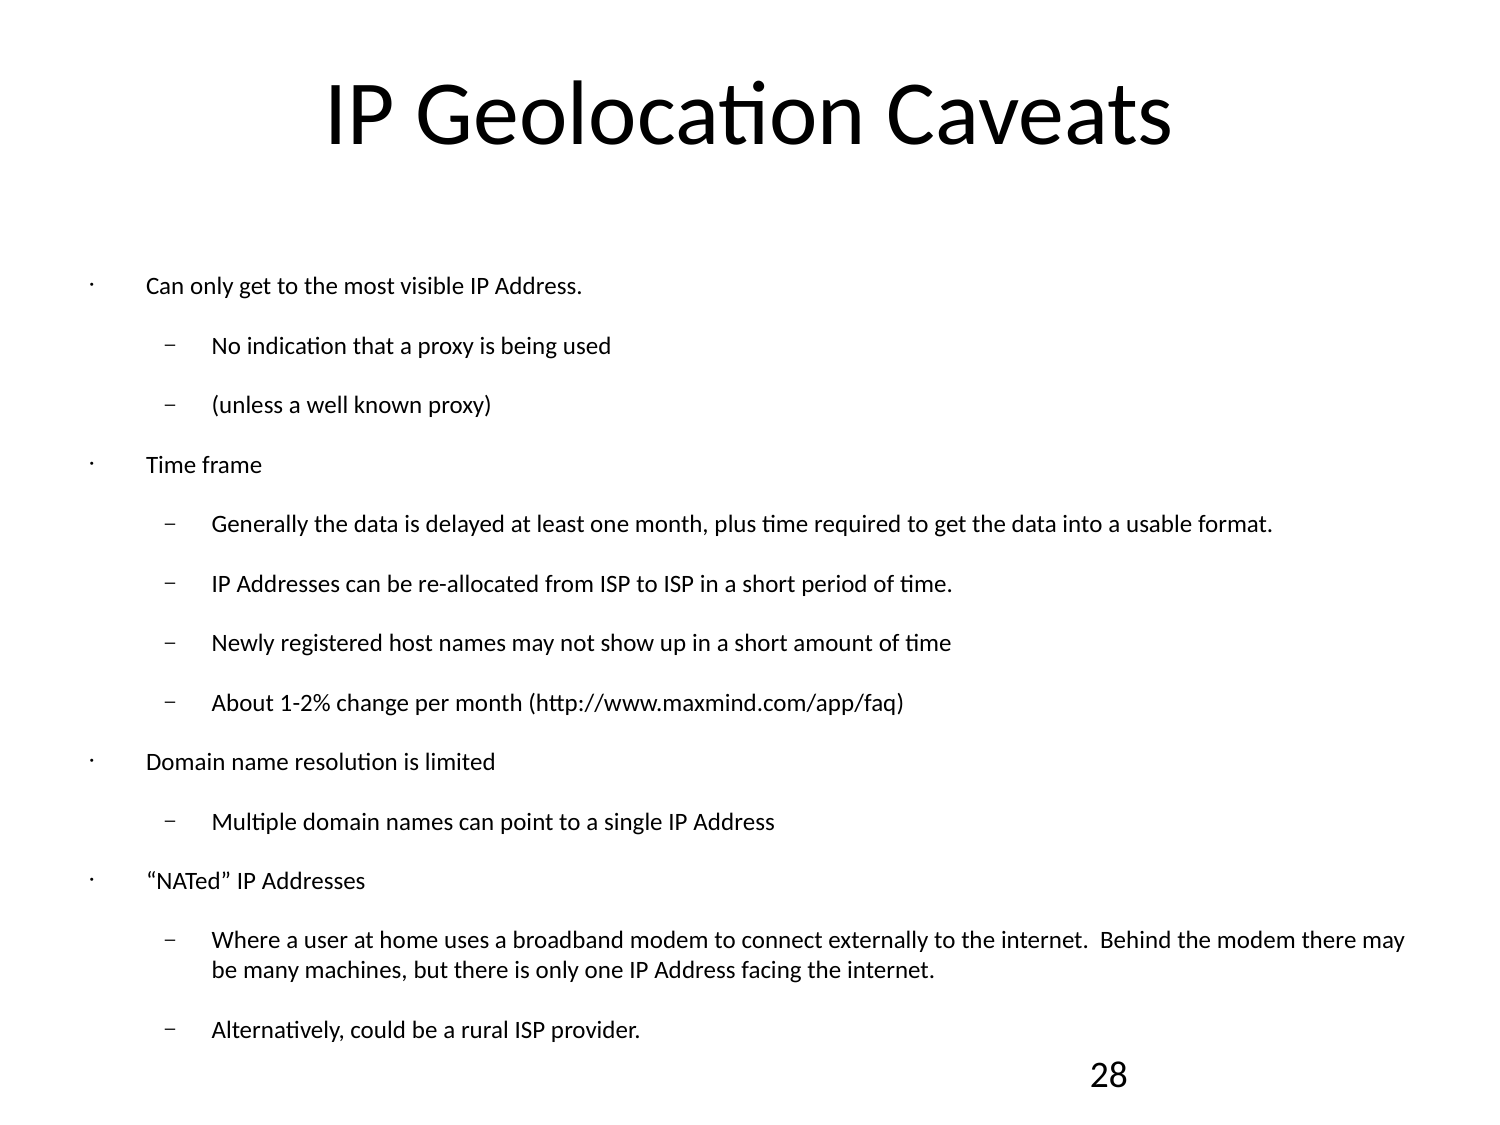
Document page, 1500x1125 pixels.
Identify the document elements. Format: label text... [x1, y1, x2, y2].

slide_number <number> [1074, 1042, 1425, 1103]
title IP Geolocation Caveats [75, 45, 1425, 233]
list Can only get to the most visible IP Address. No indication that a proxy is being used (unless a well known proxy) Time frame Generally the data is delayed at least one month, plus time required to get the data into a usable format. IP Addresses can be re-allocated from ISP to ISP in a short period of time. Newly registered host names may not show up in a short amount of time About 1-2% change per month (http://www.maxmind.com/app/faq) Domain name resolution is limited Multiple domain names can point to a single IP Address “NATed” IP Addresses Where a user at home uses a broadband modem to connect externally to the internet. Behind the modem there may be many machines, but there is only one IP Address facing the internet. Alternatively, could be a rural ISP provider. [75, 262, 1425, 1005]
